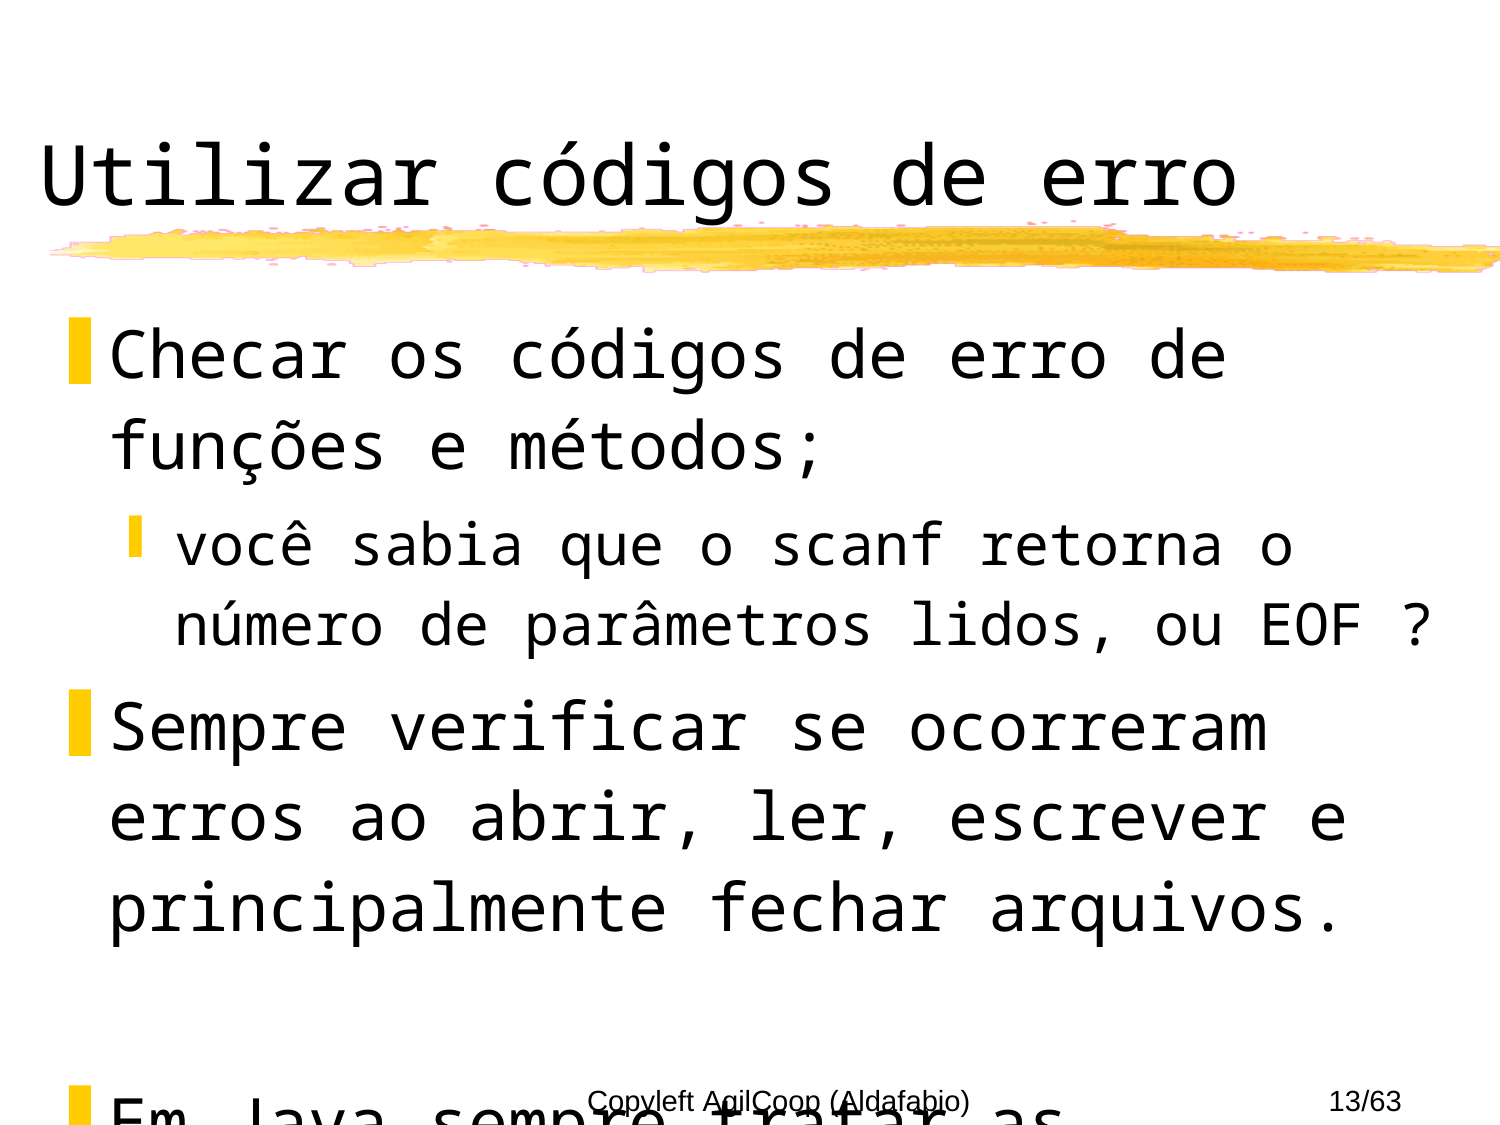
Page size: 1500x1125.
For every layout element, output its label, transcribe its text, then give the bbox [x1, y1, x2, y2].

picture [50, 215, 1500, 284]
list Checar os códigos de erro de funções e métodos; você sabia que o scanf retorna o número de parâmetros lidos, ou EOF ? Sempre verificar se ocorreram erros ao abrir, ler, escrever e principalmente fechar arquivos. Em Java sempre tratar as possíveis exceções [37, 299, 1450, 1084]
title Utilizar códigos de erro [24, 74, 1488, 238]
